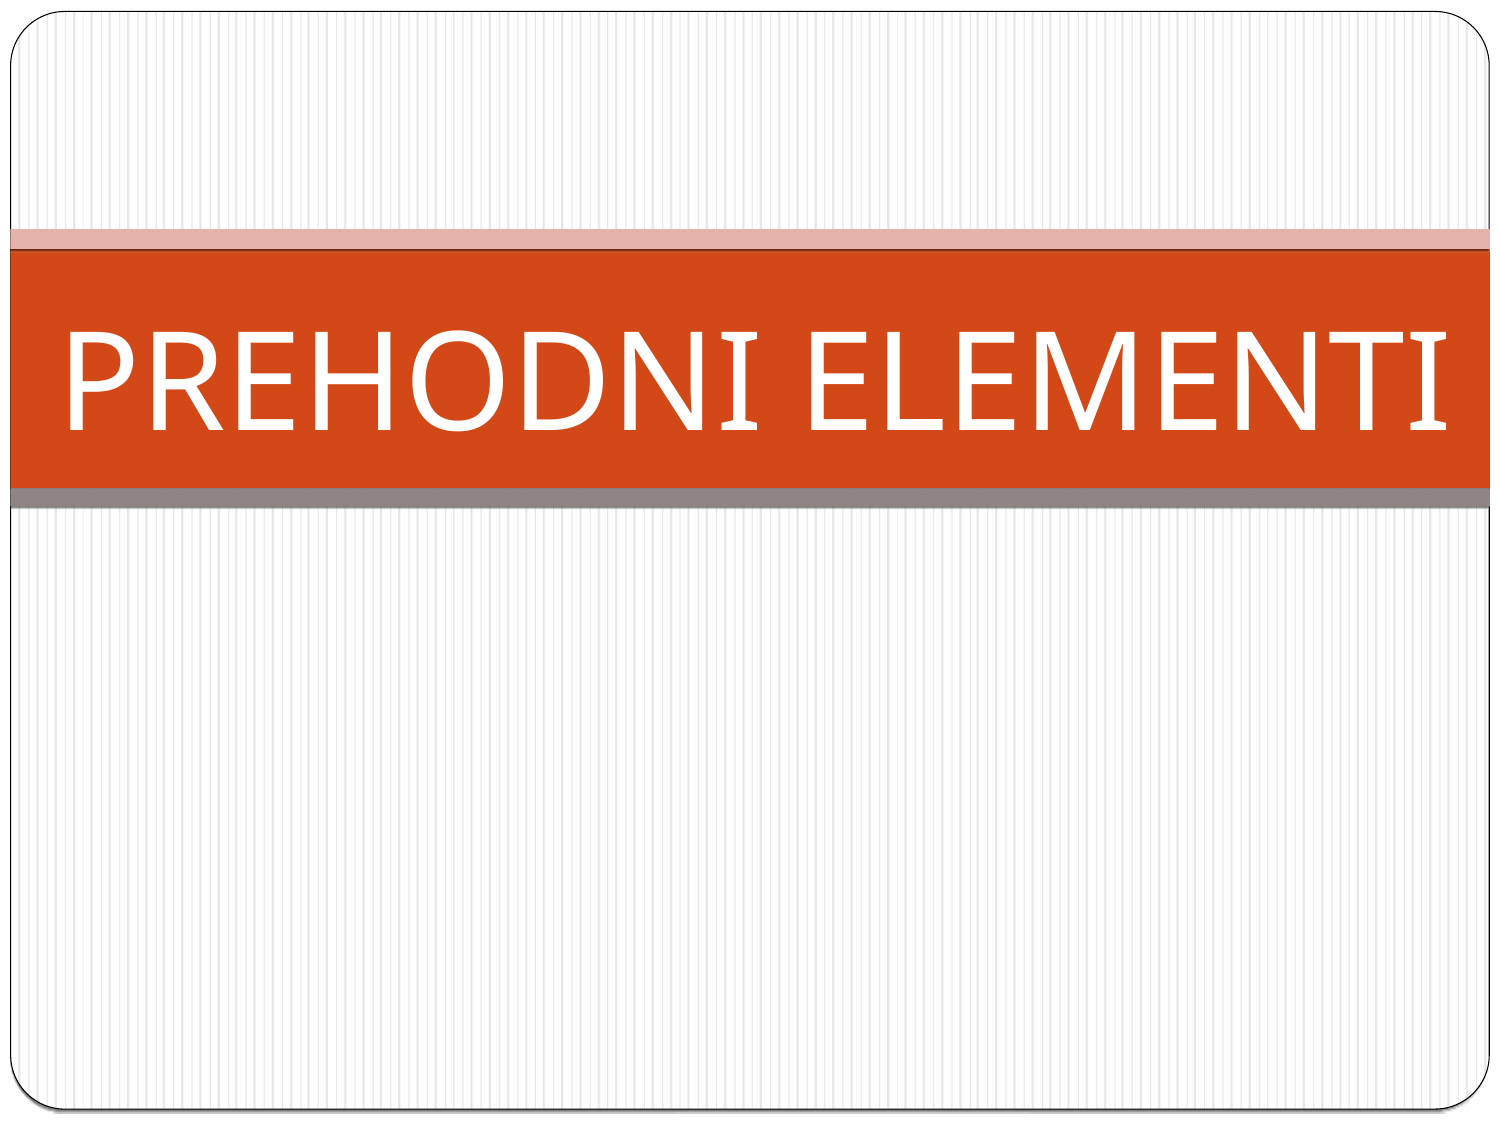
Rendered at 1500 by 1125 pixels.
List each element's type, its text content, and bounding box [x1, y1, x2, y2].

picture [12, 12, 1488, 229]
picture [12, 510, 1488, 1108]
text_box PREHODNI ELEMENTI [42, 285, 1468, 466]
